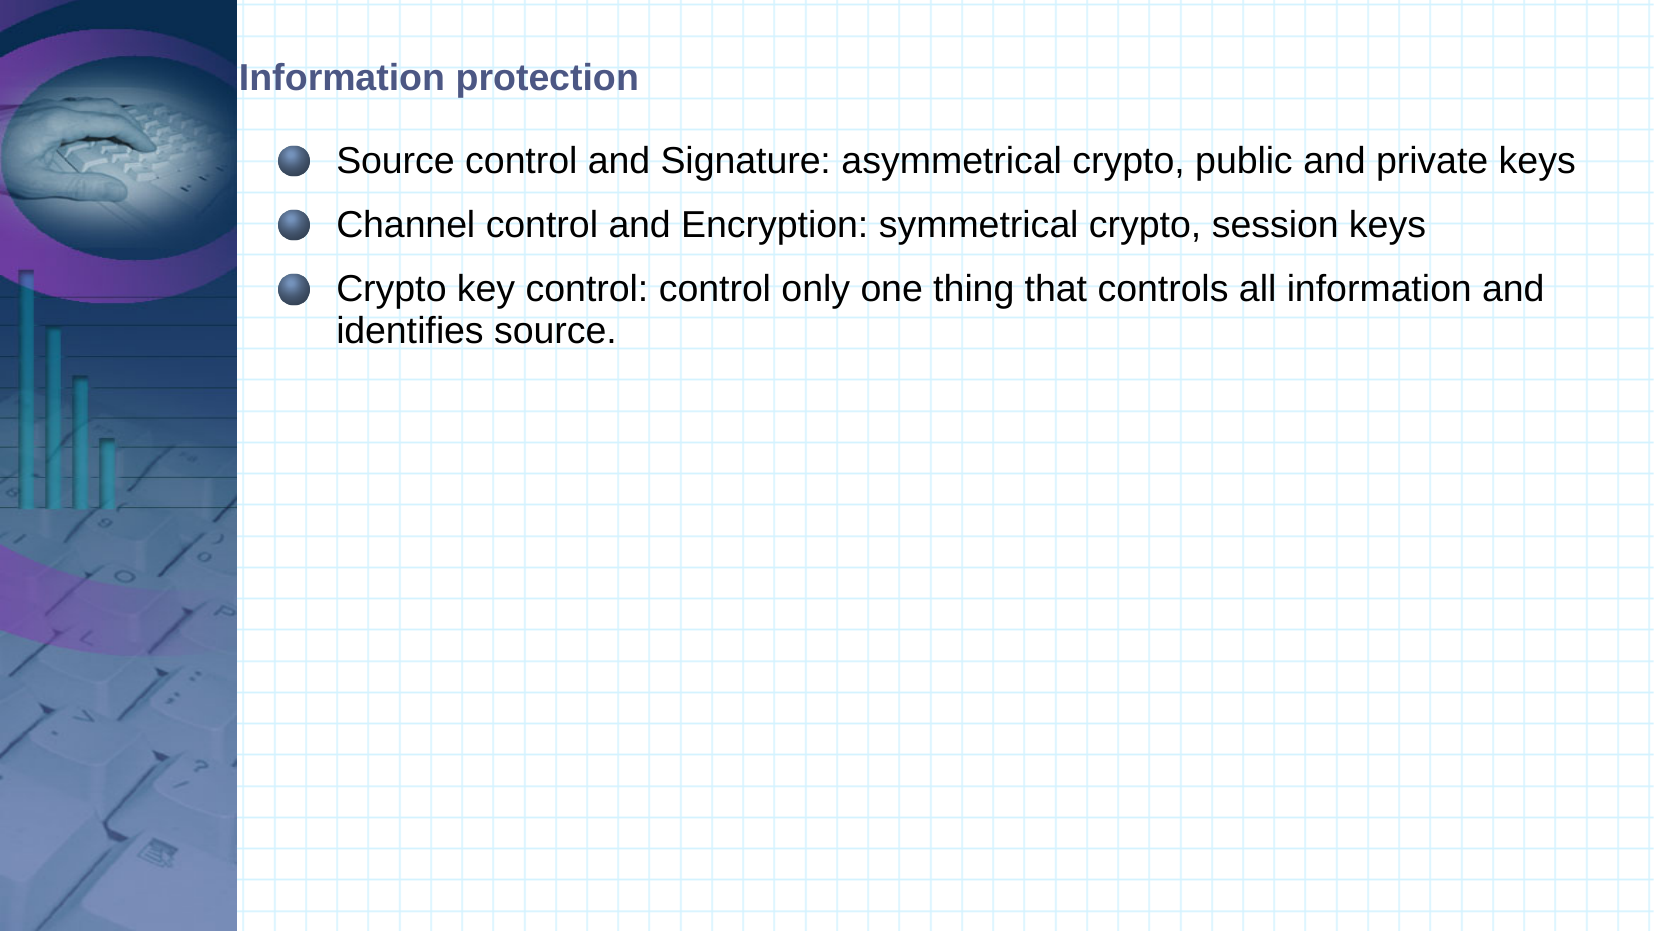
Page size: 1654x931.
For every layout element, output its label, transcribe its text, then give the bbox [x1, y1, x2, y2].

picture [0, 0, 1654, 931]
list Source control and Signature: asymmetrical crypto, public and private keys Channel control and Encryption: symmetrical crypto, session keys Crypto key control: control only one thing that controls all information and identifies source. [265, 139, 1651, 680]
title Information protection [239, 0, 1625, 156]
